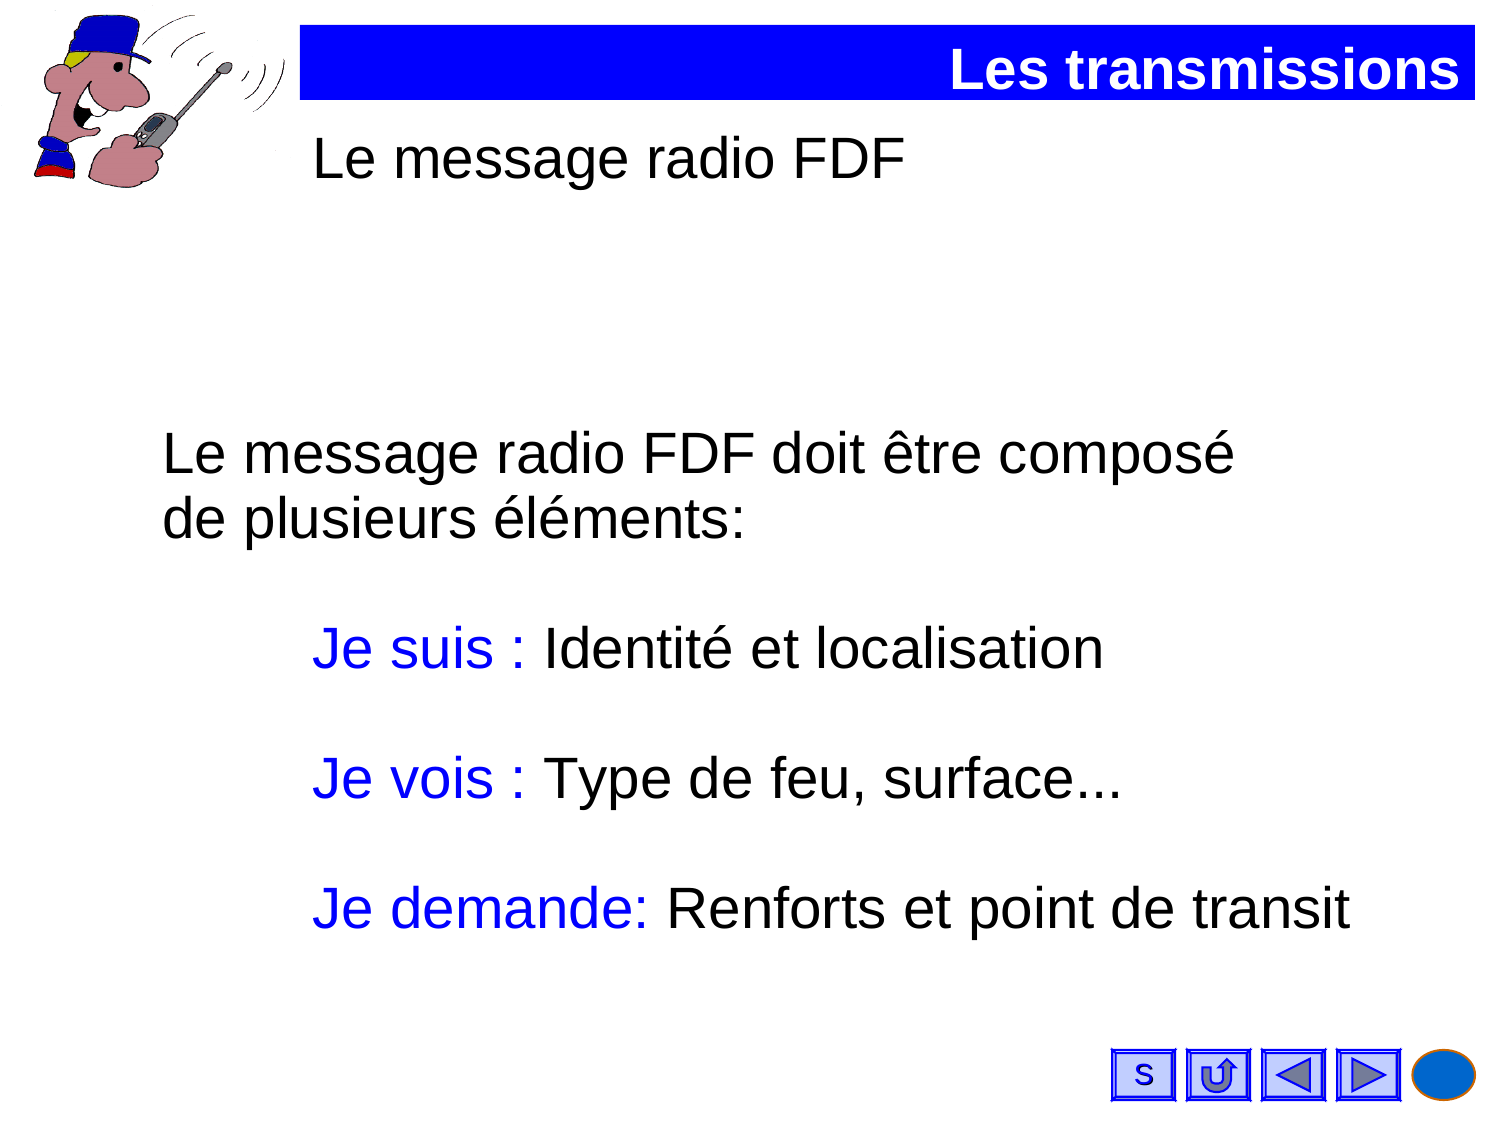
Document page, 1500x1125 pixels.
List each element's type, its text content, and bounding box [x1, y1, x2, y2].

text_box Le message radio FDF doit être composé de plusieurs éléments: Je suis : Identité et localisation Je vois : Type de feu, surface... Je demande: Renforts et point de transit [147, 413, 1388, 857]
text_box [1412, 1049, 1476, 1101]
text_box Le message radio FDF [297, 118, 1182, 198]
picture [0, 0, 296, 207]
text_box Les transmissions [934, 29, 1477, 111]
